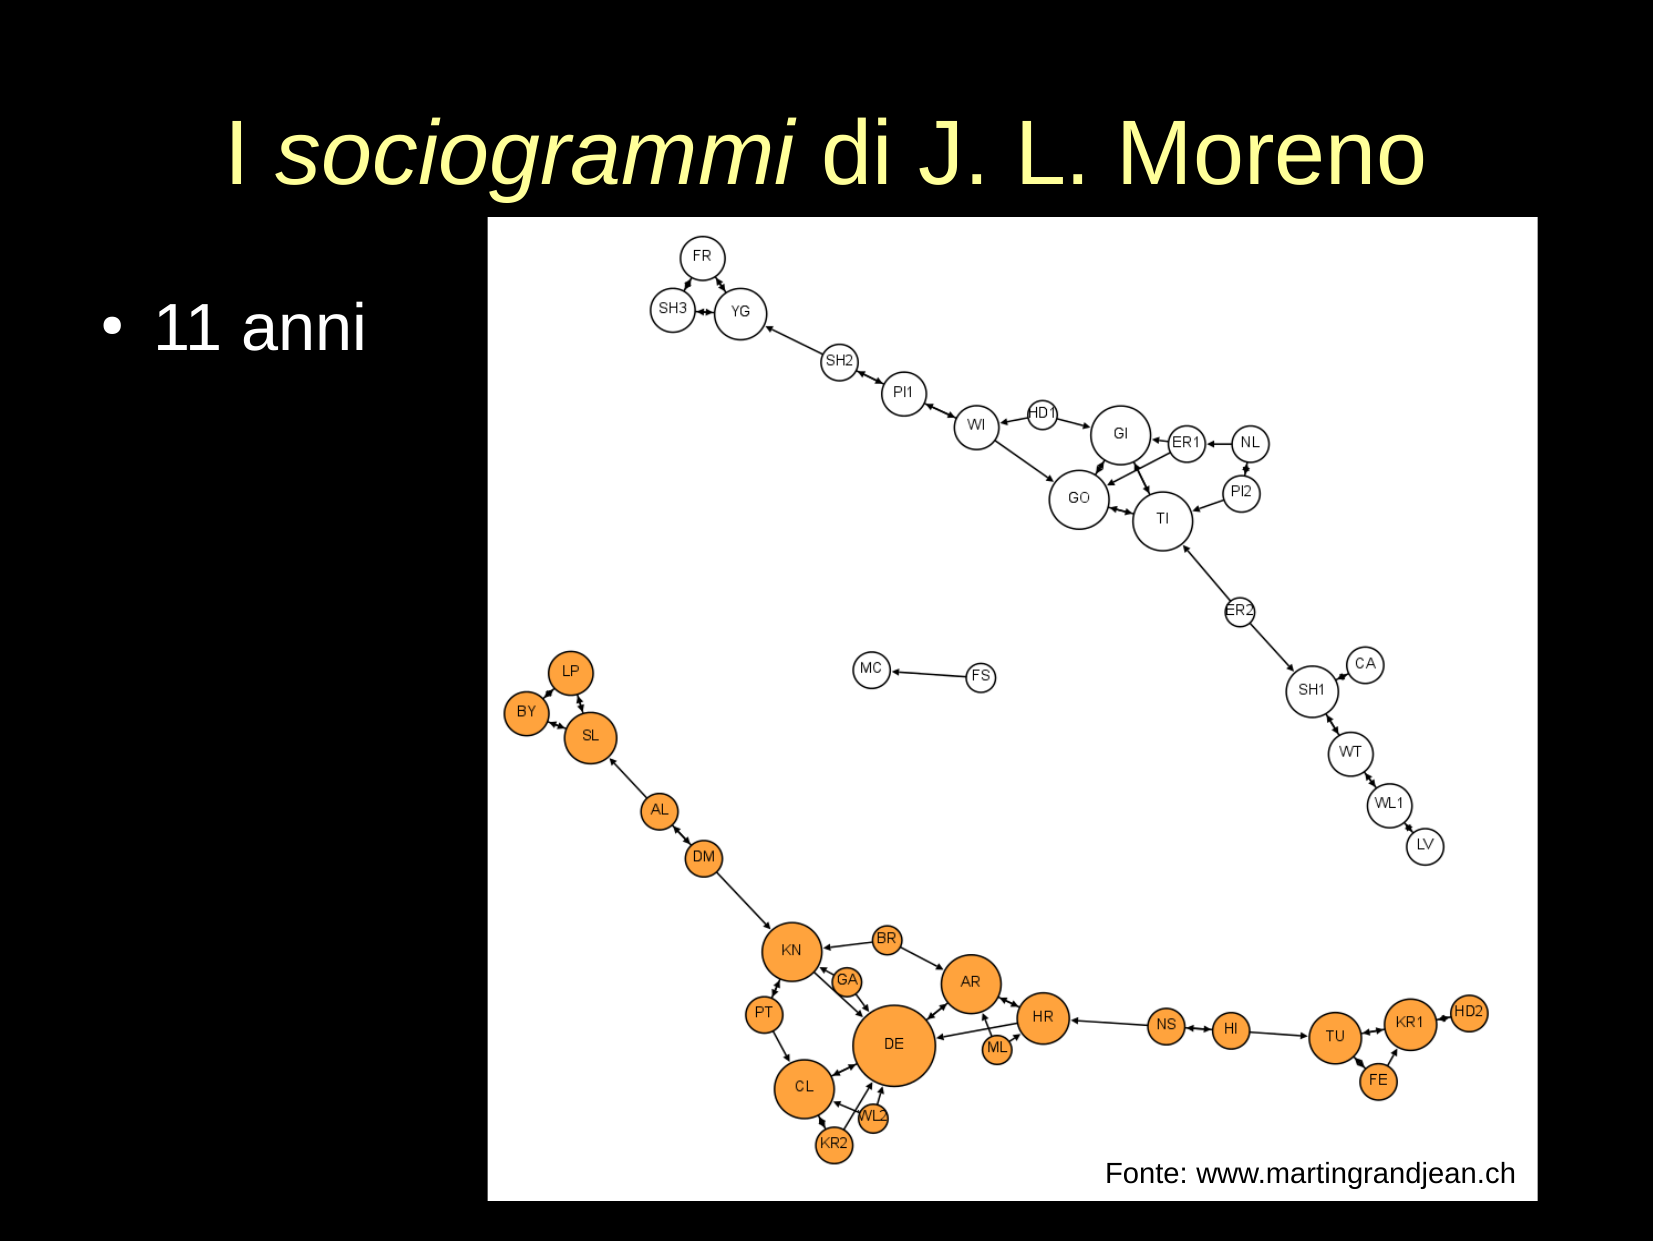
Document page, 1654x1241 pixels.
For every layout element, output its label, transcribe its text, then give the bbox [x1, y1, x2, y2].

title I sociogrammi di J. L. Moreno [82, 49, 1571, 257]
picture [487, 1126, 1538, 1201]
picture [487, 257, 1538, 290]
text_box Fonte: www.martingrandjean.ch [1087, 1146, 1538, 1201]
list 11 anni [82, 290, 1571, 1126]
